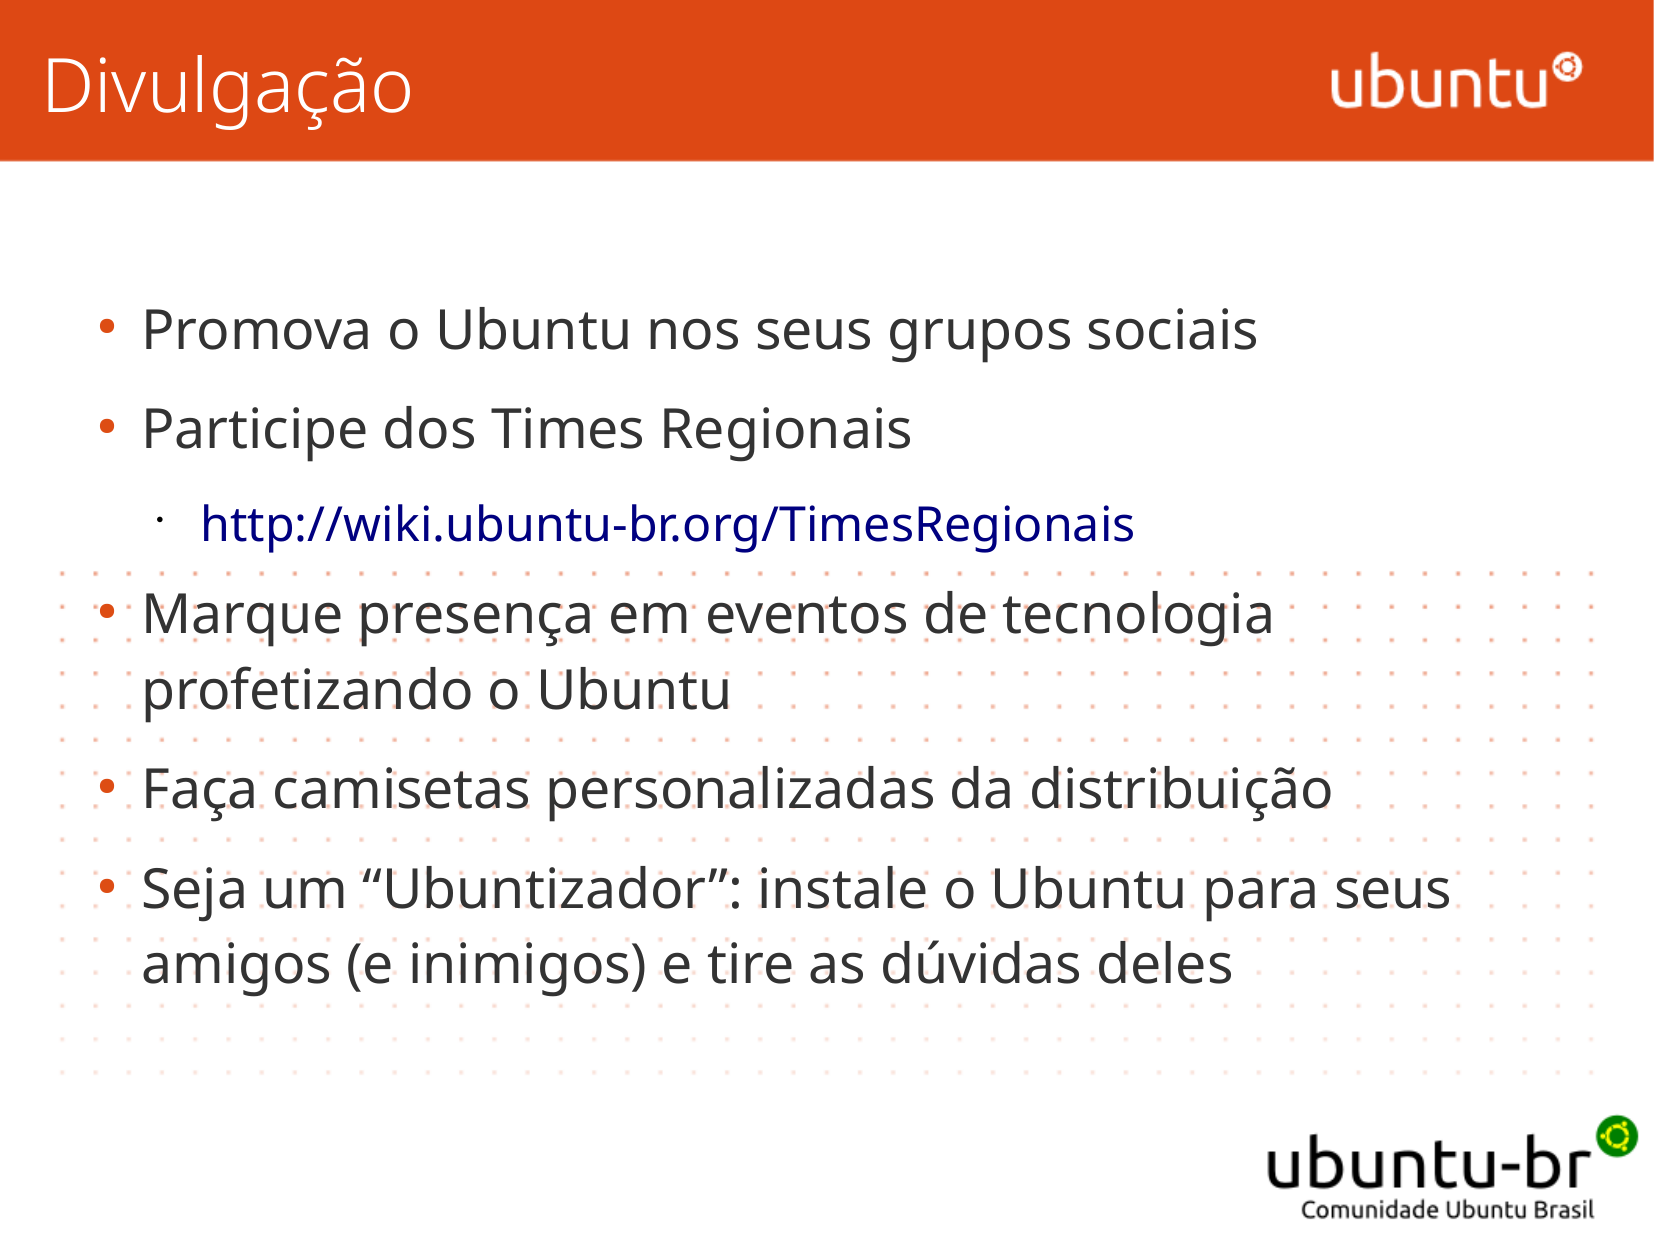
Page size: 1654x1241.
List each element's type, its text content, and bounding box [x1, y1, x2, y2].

list Promova o Ubuntu nos seus grupos sociais Participe dos Times Regionais http://wiki.ubuntu-br.org/TimesRegionais Marque presença em eventos de tecnologia profetizando o Ubuntu Faça camisetas personalizadas da distribuição Seja um “Ubuntizador”: instale o Ubuntu para seus amigos (e inimigos) e tire as dúvidas deles [82, 290, 1538, 1010]
picture [0, 0, 1654, 1241]
title Divulgação [41, 31, 1300, 136]
